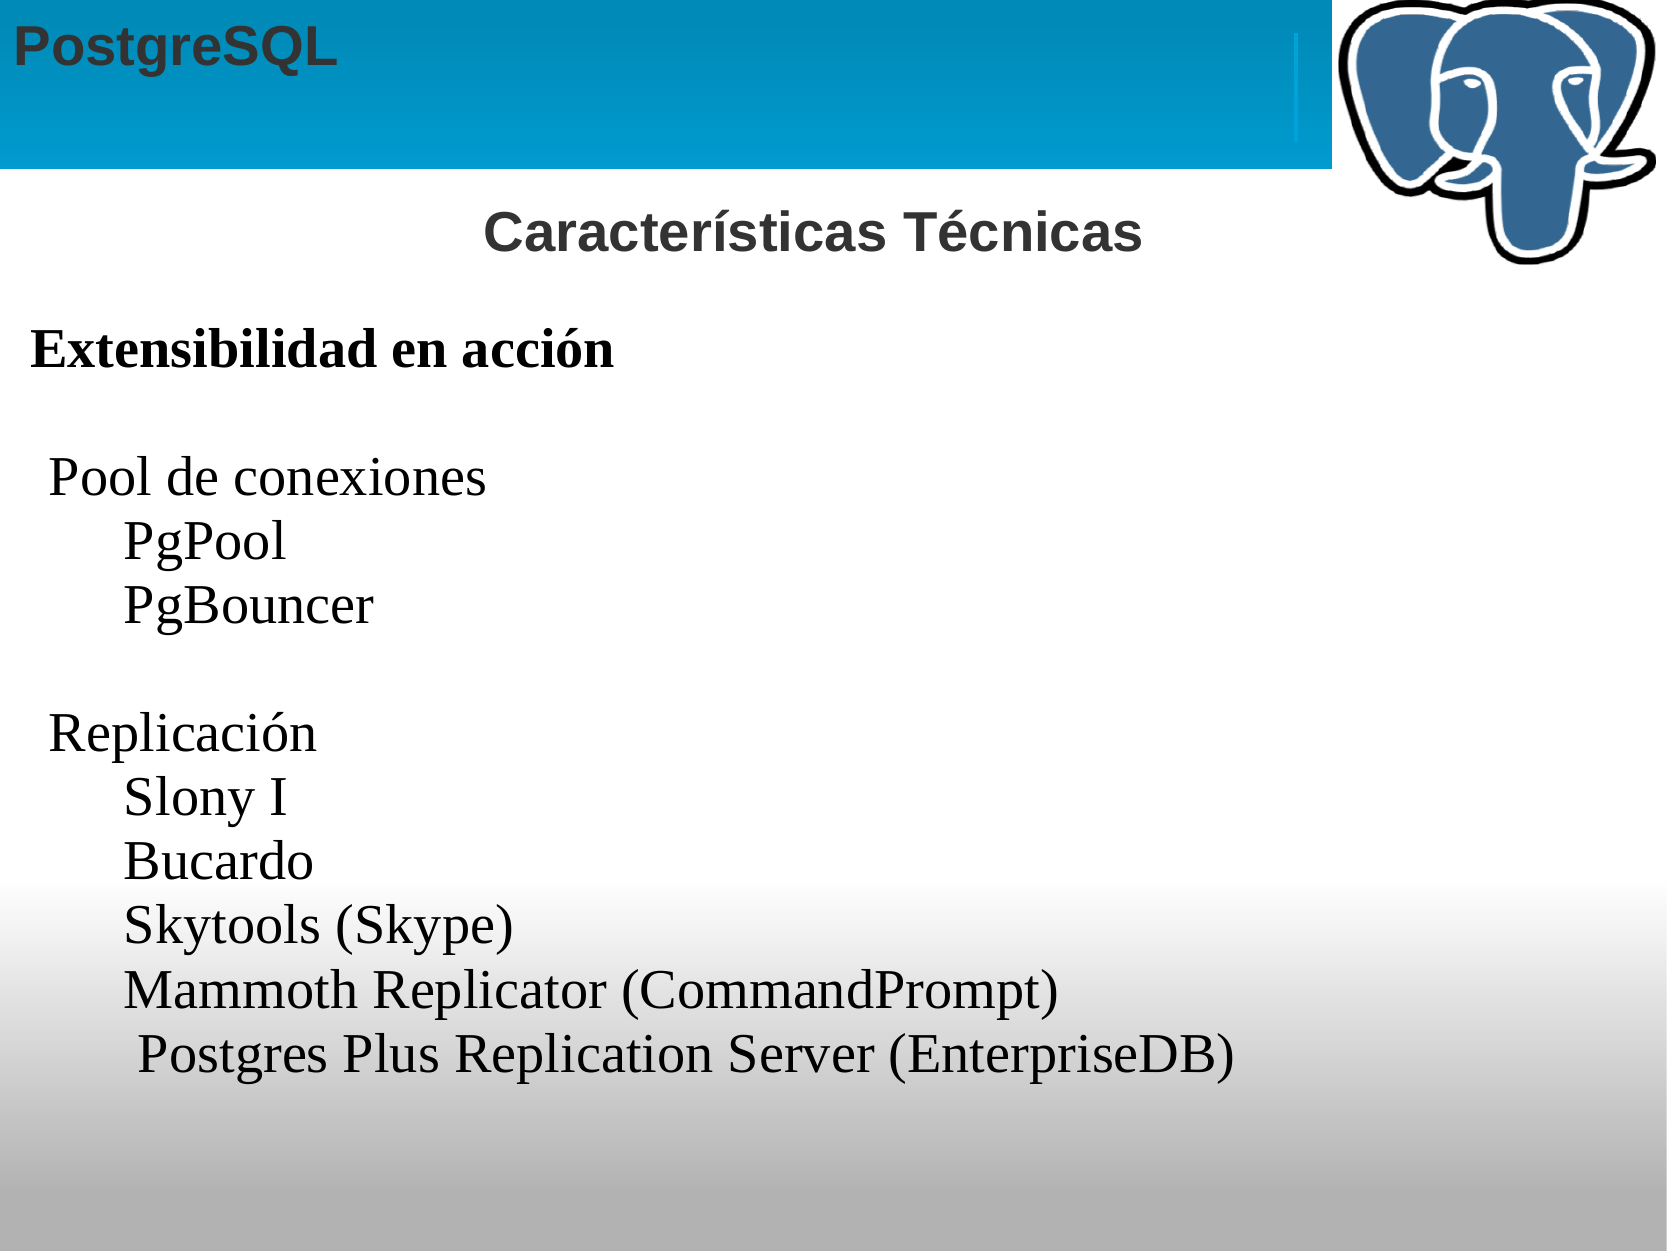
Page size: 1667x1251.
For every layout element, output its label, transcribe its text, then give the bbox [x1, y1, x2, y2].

text_box Características Técnicas [13, 200, 1337, 265]
picture [0, 0, 1667, 1251]
text_box PostgreSQL [13, 14, 1265, 79]
text_box Extensibilidad en acción Pool de conexiones PgPool PgBouncer Replicación Slony I Bucardo Skytools (Skype) Mammoth Replicator (CommandPrompt) Postgres Plus Replication Server (EnterpriseDB) [30, 316, 1613, 1214]
